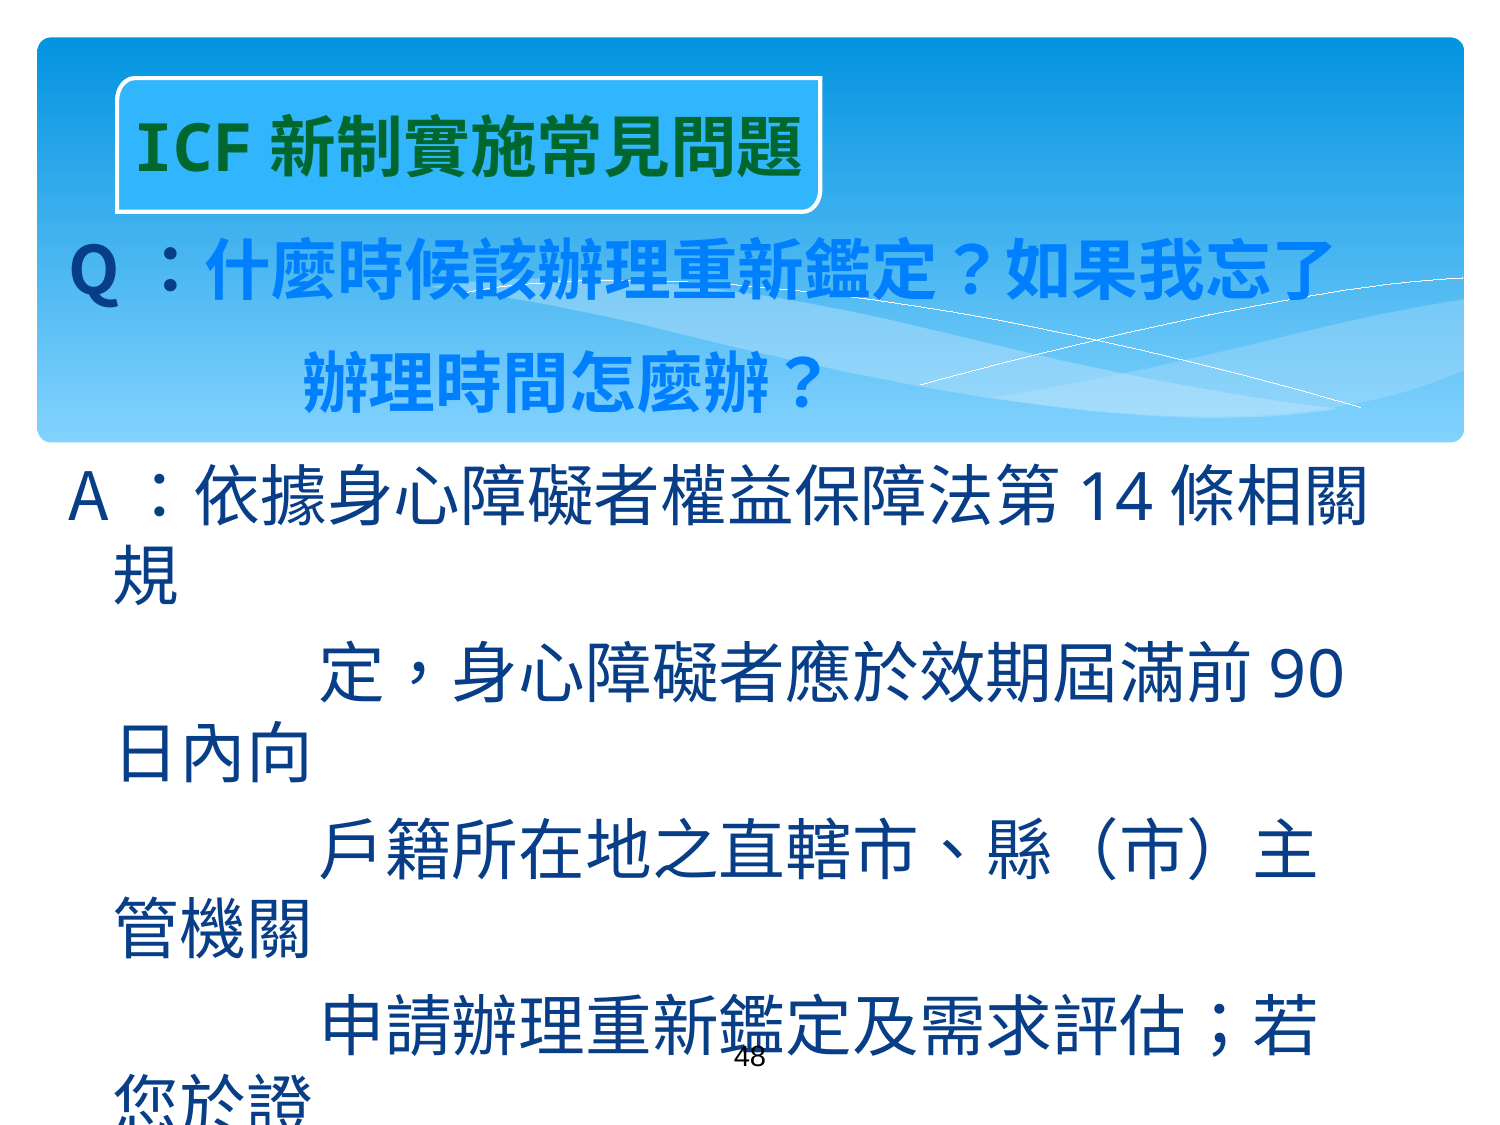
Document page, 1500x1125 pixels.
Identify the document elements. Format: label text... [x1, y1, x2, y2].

picture [119, 79, 127, 88]
list Q：什麼時候該辦理重新鑑定？如果我忘了 辦理時間怎麼辦？ A：依據身心障礙者權益保障法第14條相關規 定，身心障礙者應於效期屆滿前90日內向 戶籍所在地之直轄市、縣（市）主管機關 申請辦理重新鑑定及需求評估；若您於證 明效期屆滿前60日尚未申請辦理重新鑑定 及需求評估，直轄市、縣（市）主管機關 會以書面通知您前往辦理。 [53, 219, 1396, 839]
text_box ICF新制實施常見問題 [117, 78, 821, 212]
picture [128, 77, 822, 88]
text_box <編號> [654, 1025, 846, 1086]
